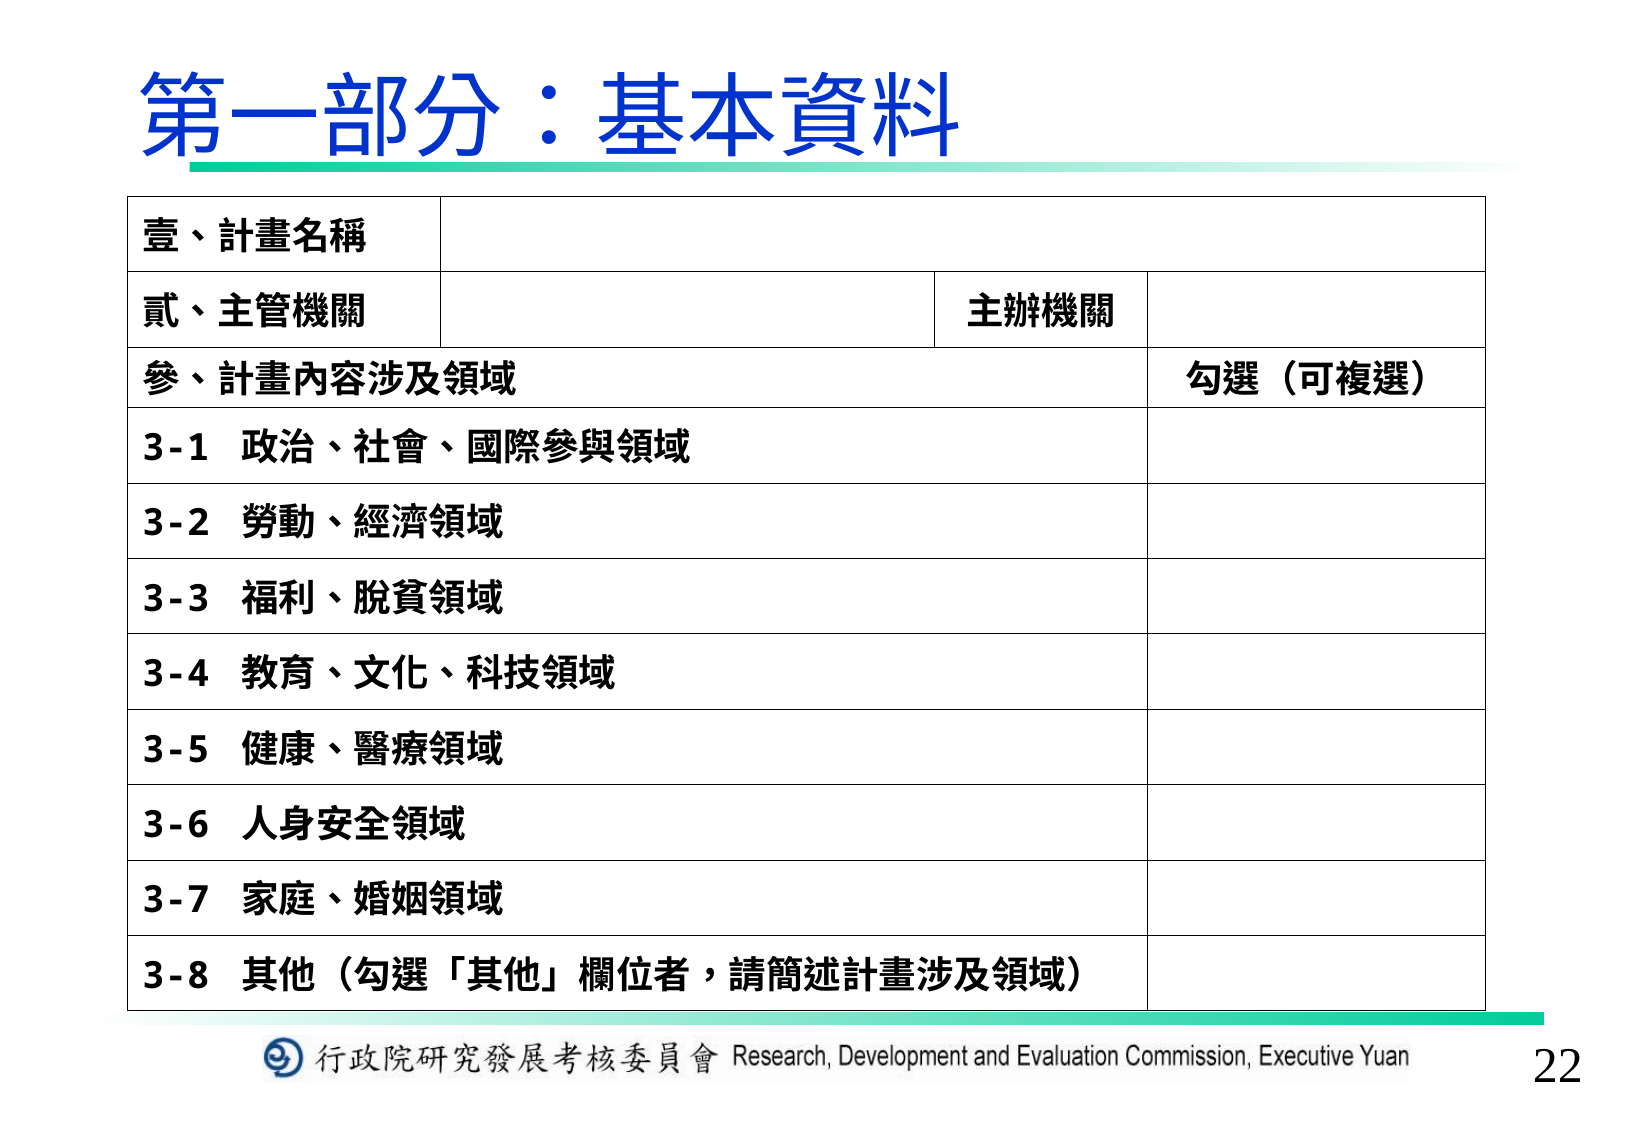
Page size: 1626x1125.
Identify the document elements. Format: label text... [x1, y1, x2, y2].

table_cell 3-3 福利、脫貧領域 [128, 559, 1147, 633]
table_cell 3-4 教育、文化、科技領域 [128, 634, 1147, 709]
table_cell [441, 272, 934, 347]
table_cell 主辦機關 [935, 272, 1147, 347]
table_cell [1148, 272, 1485, 347]
table_cell [1148, 408, 1485, 483]
table_cell [1148, 936, 1485, 1010]
table_cell [1148, 559, 1485, 633]
table_cell 3-7 家庭、婚姻領域 [128, 861, 1147, 935]
table_cell 貳、主管機關 [128, 272, 440, 347]
picture [262, 1035, 1415, 1083]
table_cell 3-1 政治、社會、國際參與領域 [128, 408, 1147, 483]
table_cell 3-5 健康、醫療領域 [128, 710, 1147, 784]
table_cell 3-6 人身安全領域 [128, 785, 1147, 860]
table_header [441, 197, 1485, 271]
table_cell [1148, 861, 1485, 935]
table_cell [1148, 484, 1485, 558]
title 第一部分：基本資料 [121, 37, 1504, 188]
table_cell [1148, 785, 1485, 860]
table_header 壹、計畫名稱 [128, 197, 440, 271]
table_cell 參、計畫內容涉及領域 [128, 348, 1147, 407]
table_cell 3-8 其他（勾選「其他」欄位者，請簡述計畫涉及領域） [128, 936, 1147, 1010]
table_cell [1148, 634, 1485, 709]
table_cell 勾選（可複選） [1148, 348, 1485, 407]
table_cell 3-2 勞動、經濟領域 [128, 484, 1147, 558]
table_cell [1148, 710, 1485, 784]
